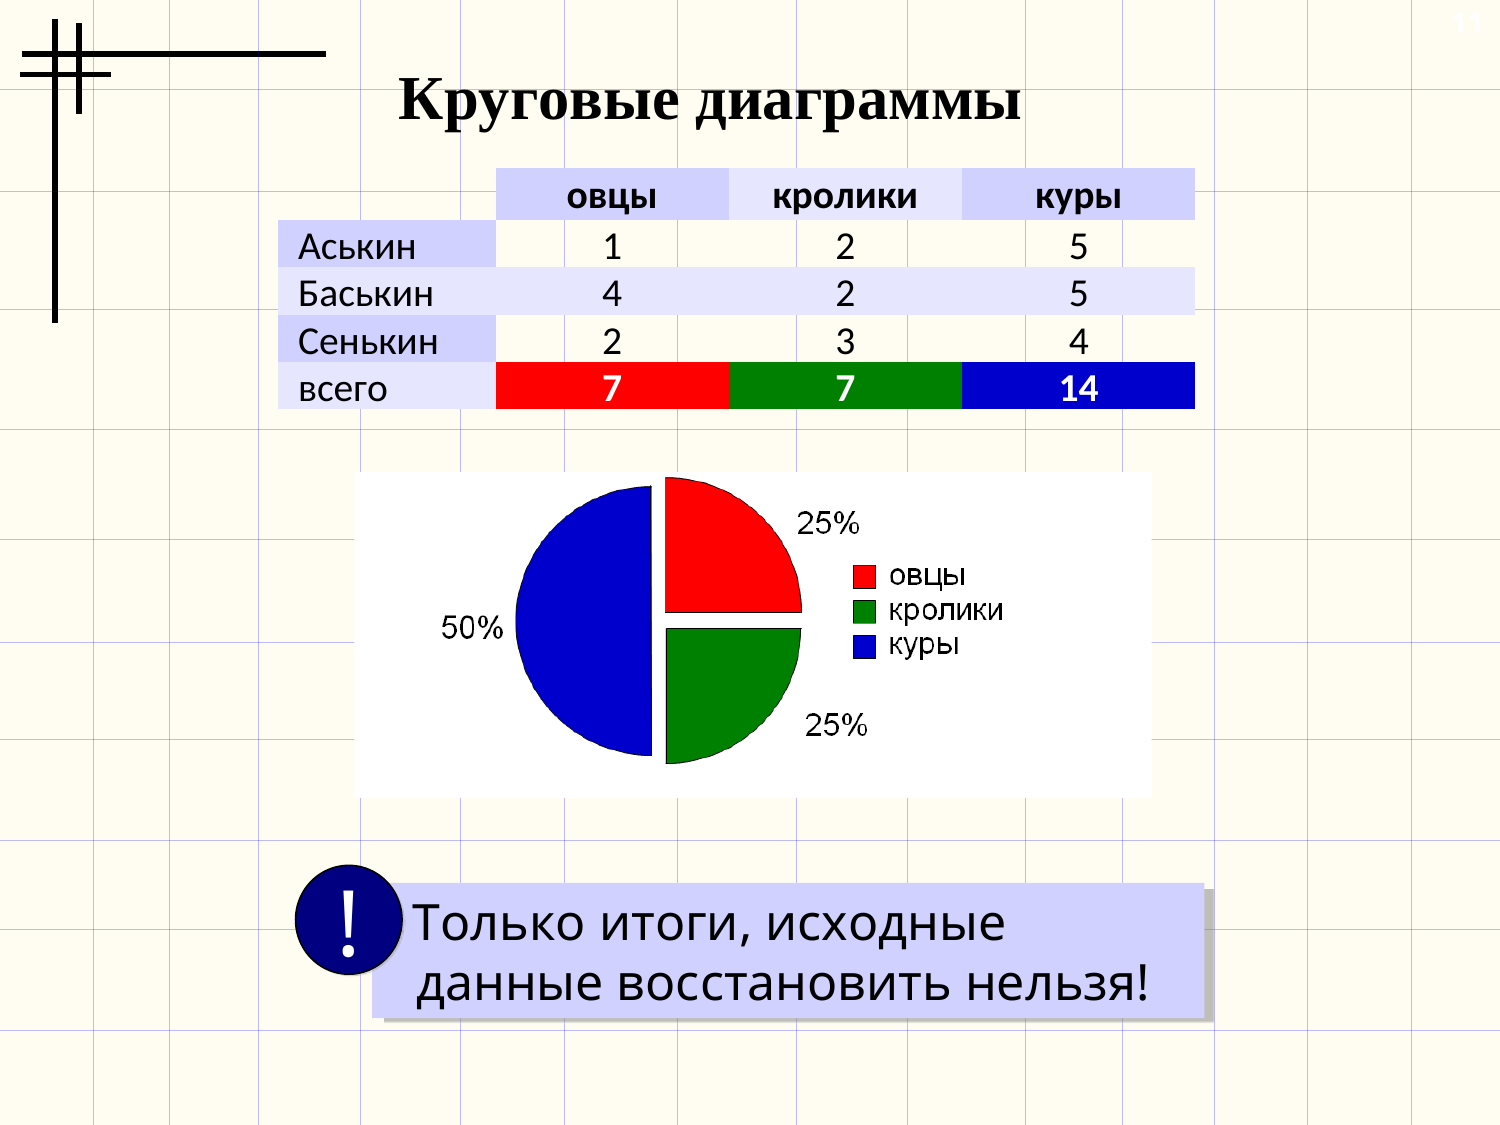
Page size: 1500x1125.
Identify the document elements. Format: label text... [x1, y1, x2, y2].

table_header [278, 168, 496, 220]
text_box <номер> [1148, 0, 1499, 75]
table_header куры [962, 168, 1195, 220]
table_cell 1 [496, 220, 729, 267]
table_cell Сенькин [278, 315, 496, 362]
text_box Только итоги, исходные данные восстановить нельзя! [372, 882, 1205, 1019]
table_cell Аськин [278, 220, 496, 267]
table_cell 5 [962, 220, 1195, 267]
picture [354, 472, 1152, 798]
table_cell 7 [729, 362, 962, 409]
table_cell 2 [496, 315, 729, 362]
table_cell 2 [729, 220, 962, 267]
table_header кролики [729, 168, 962, 220]
title Круговые диаграммы [354, 49, 1426, 127]
table_cell 4 [496, 267, 729, 315]
table_header овцы [496, 168, 729, 220]
table_cell 5 [962, 267, 1195, 315]
table_cell всего [278, 362, 496, 409]
table_cell 4 [962, 315, 1195, 362]
table_cell 14 [962, 362, 1195, 409]
table_cell 2 [729, 267, 962, 315]
text_box ! [295, 865, 403, 975]
table_cell 7 [496, 362, 729, 409]
table_cell 3 [729, 315, 962, 362]
table_cell Баськин [278, 267, 496, 315]
